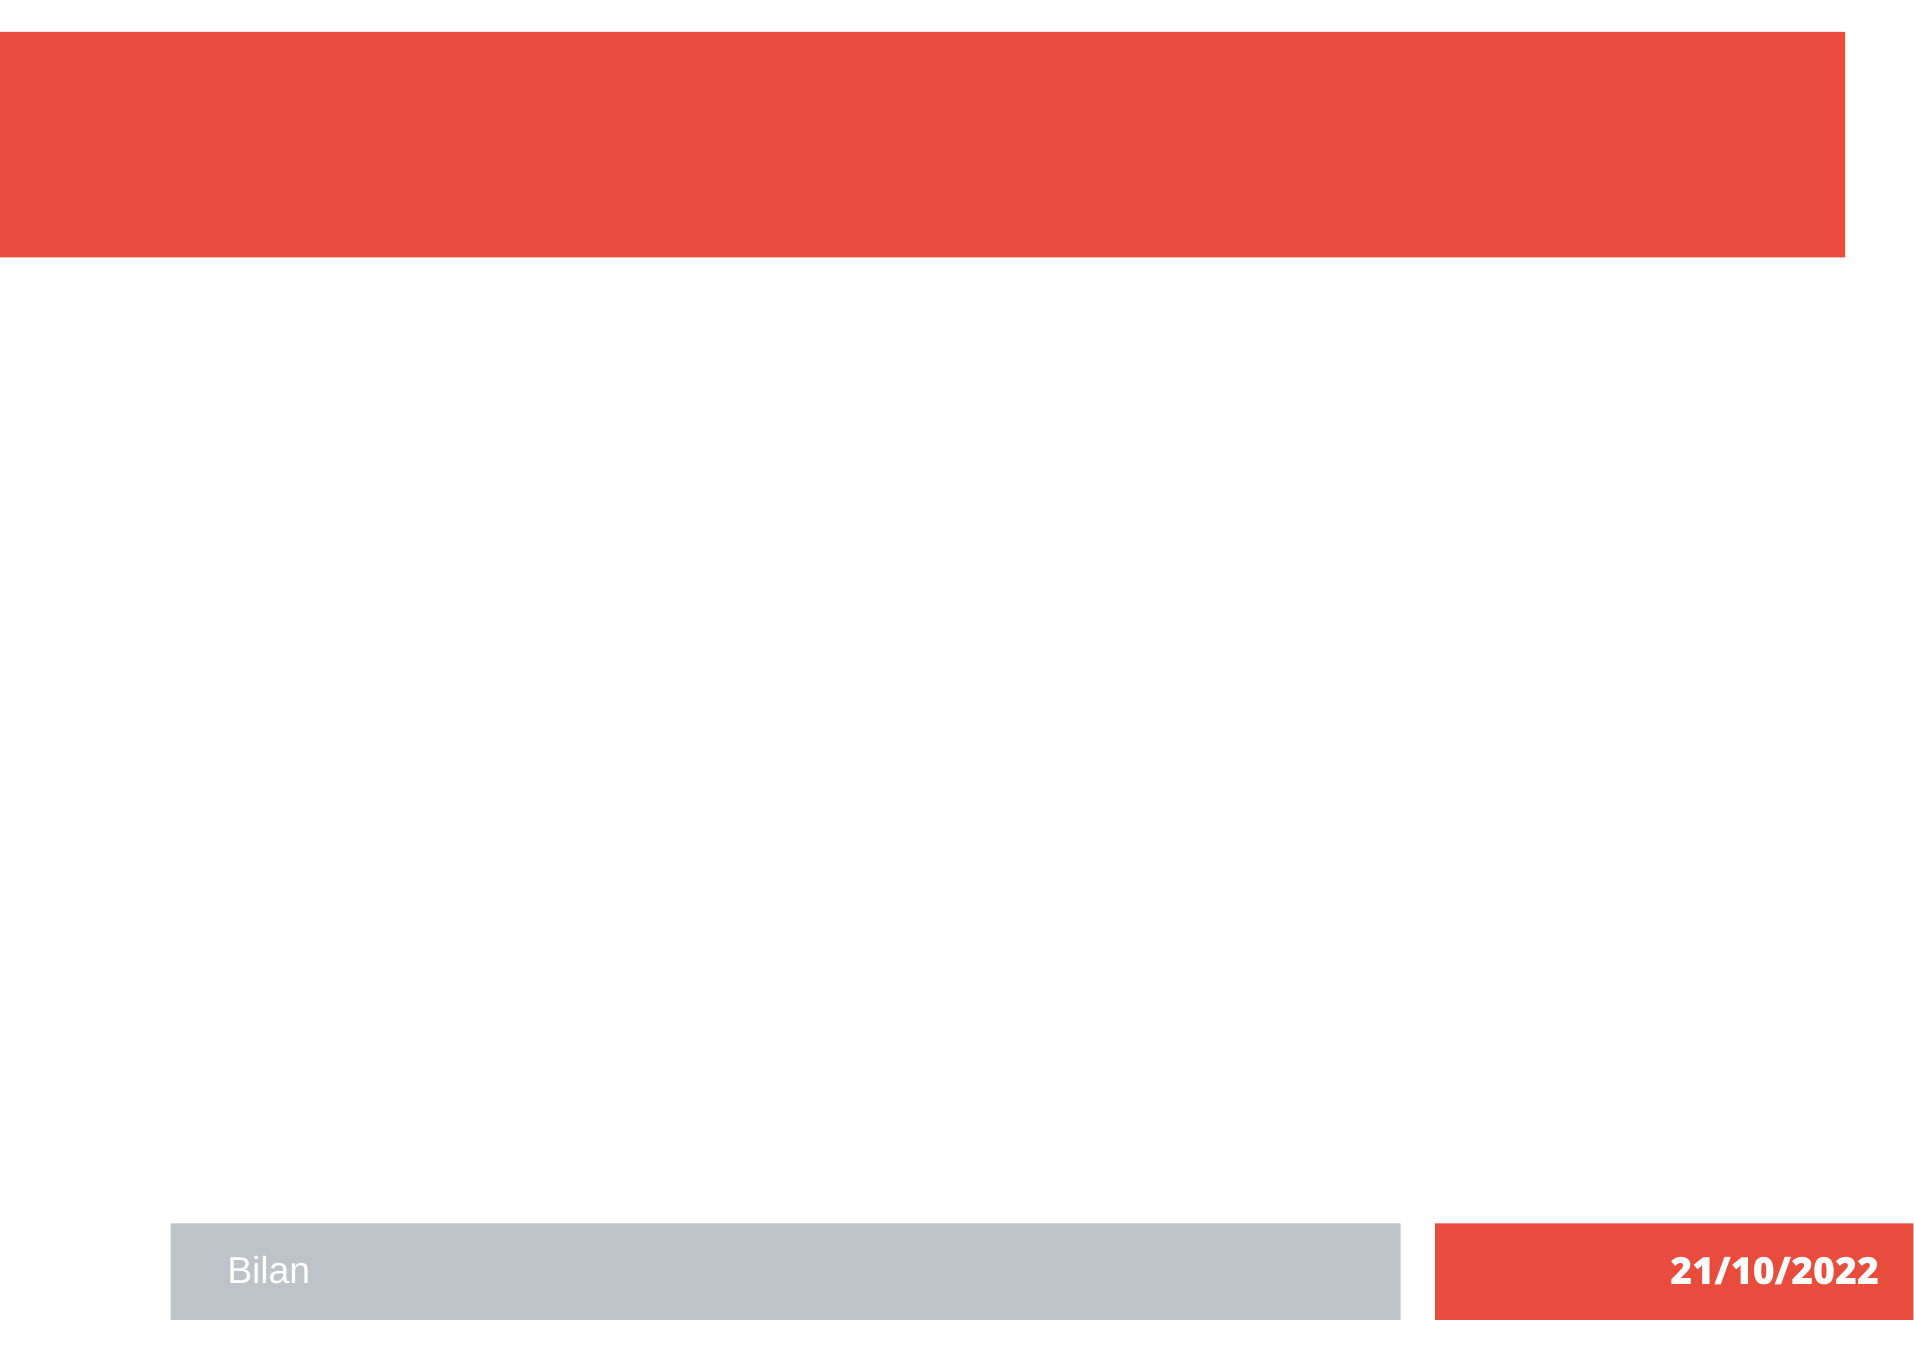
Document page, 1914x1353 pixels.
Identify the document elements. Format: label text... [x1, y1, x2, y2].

text_box Bilan [212, 1242, 343, 1300]
